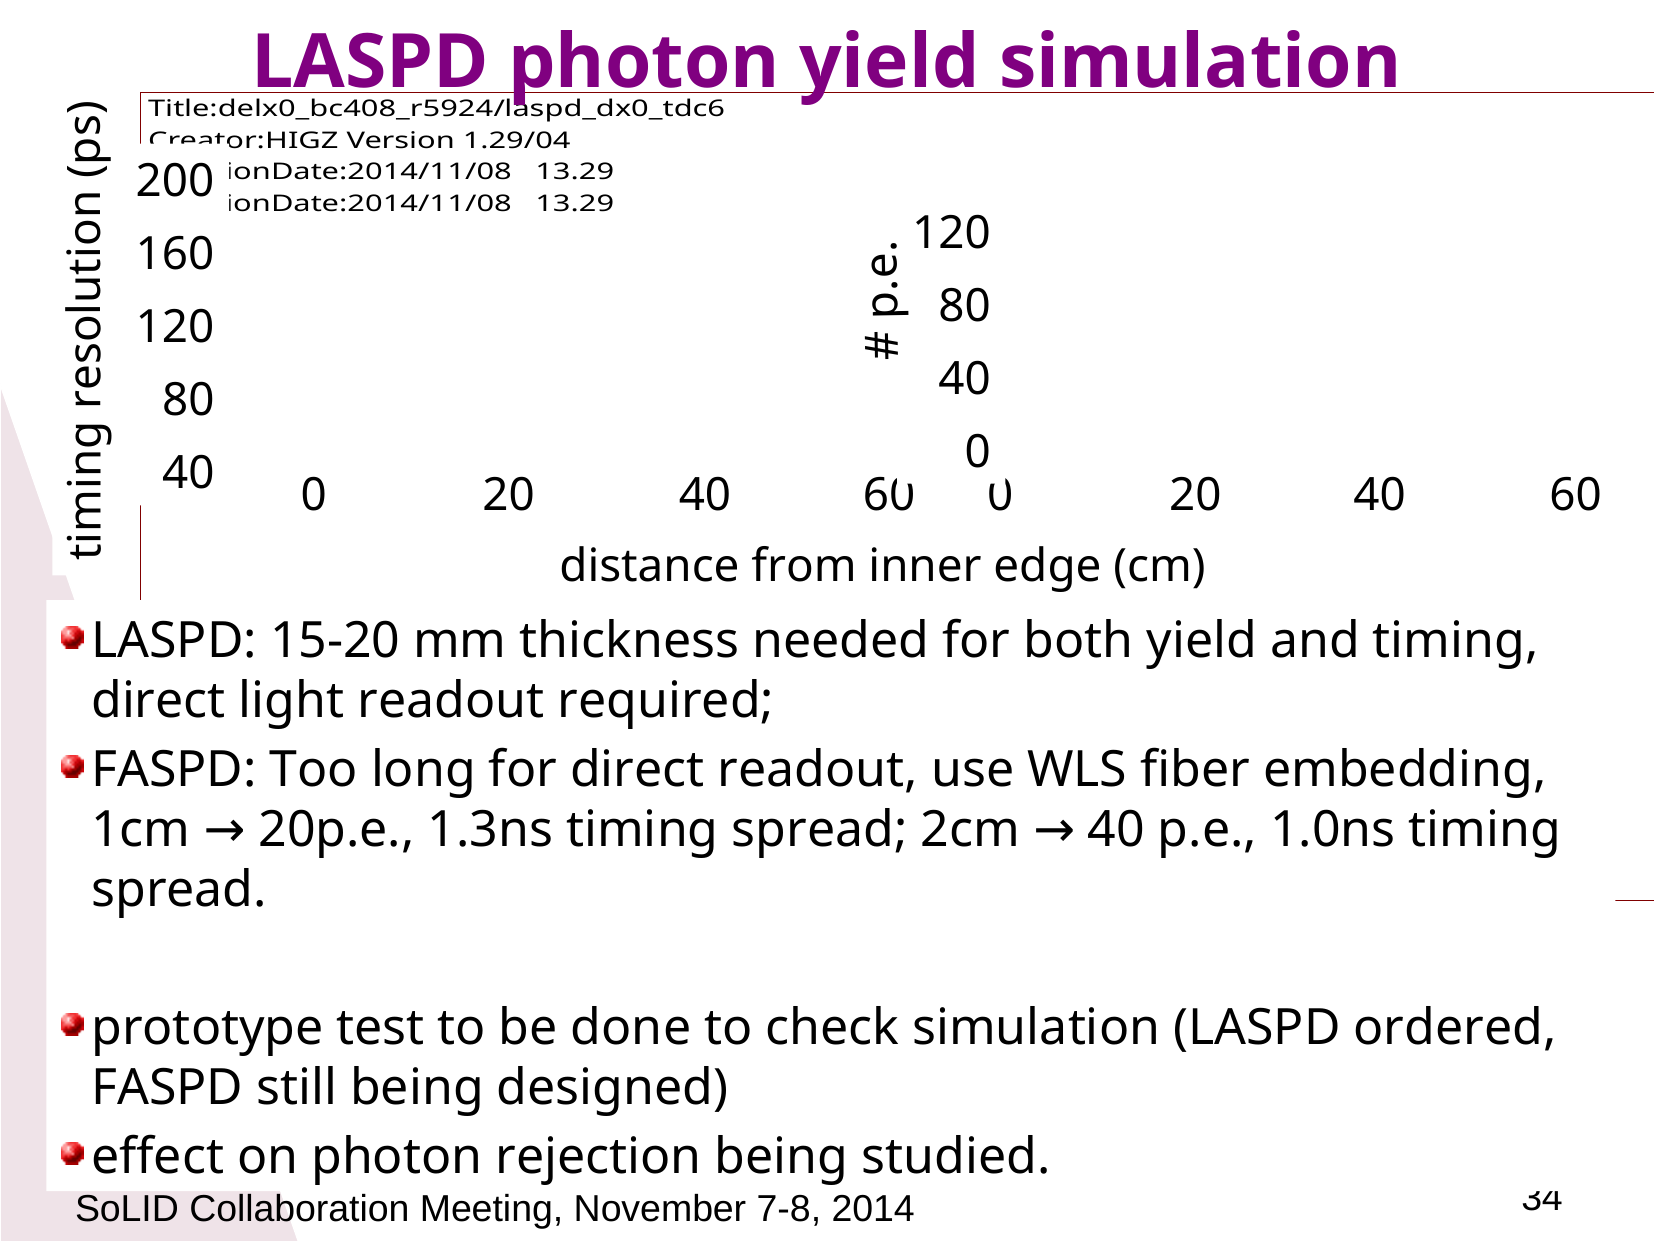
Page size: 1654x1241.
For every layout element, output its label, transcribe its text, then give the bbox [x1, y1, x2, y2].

title LASPD photon yield simulation [0, 13, 1653, 152]
text_box timing resolution (ps) [51, 152, 119, 576]
text_box LASPD: 15-20 mm thickness needed for both yield and timing, direct light readout required; FASPD: Too long for direct readout, use WLS fiber embedding, 1cm → 20p.e., 1.3ns timing spread; 2cm → 40 p.e., 1.0ns timing spread. prototype test to be done to check simulation (LASPD ordered, FASPD still being designed) effect on photon rejection being studied. [46, 600, 1616, 1192]
picture [138, 152, 1653, 901]
text_box 0 20 40 60 0 20 40 60 [285, 462, 1619, 529]
text_box 200 160 120 80 40 [120, 152, 230, 506]
text_box 120 80 40 0 [897, 152, 1006, 484]
text_box distance from inner edge (cm) [544, 533, 1221, 600]
text_box # p.e. [847, 225, 917, 377]
